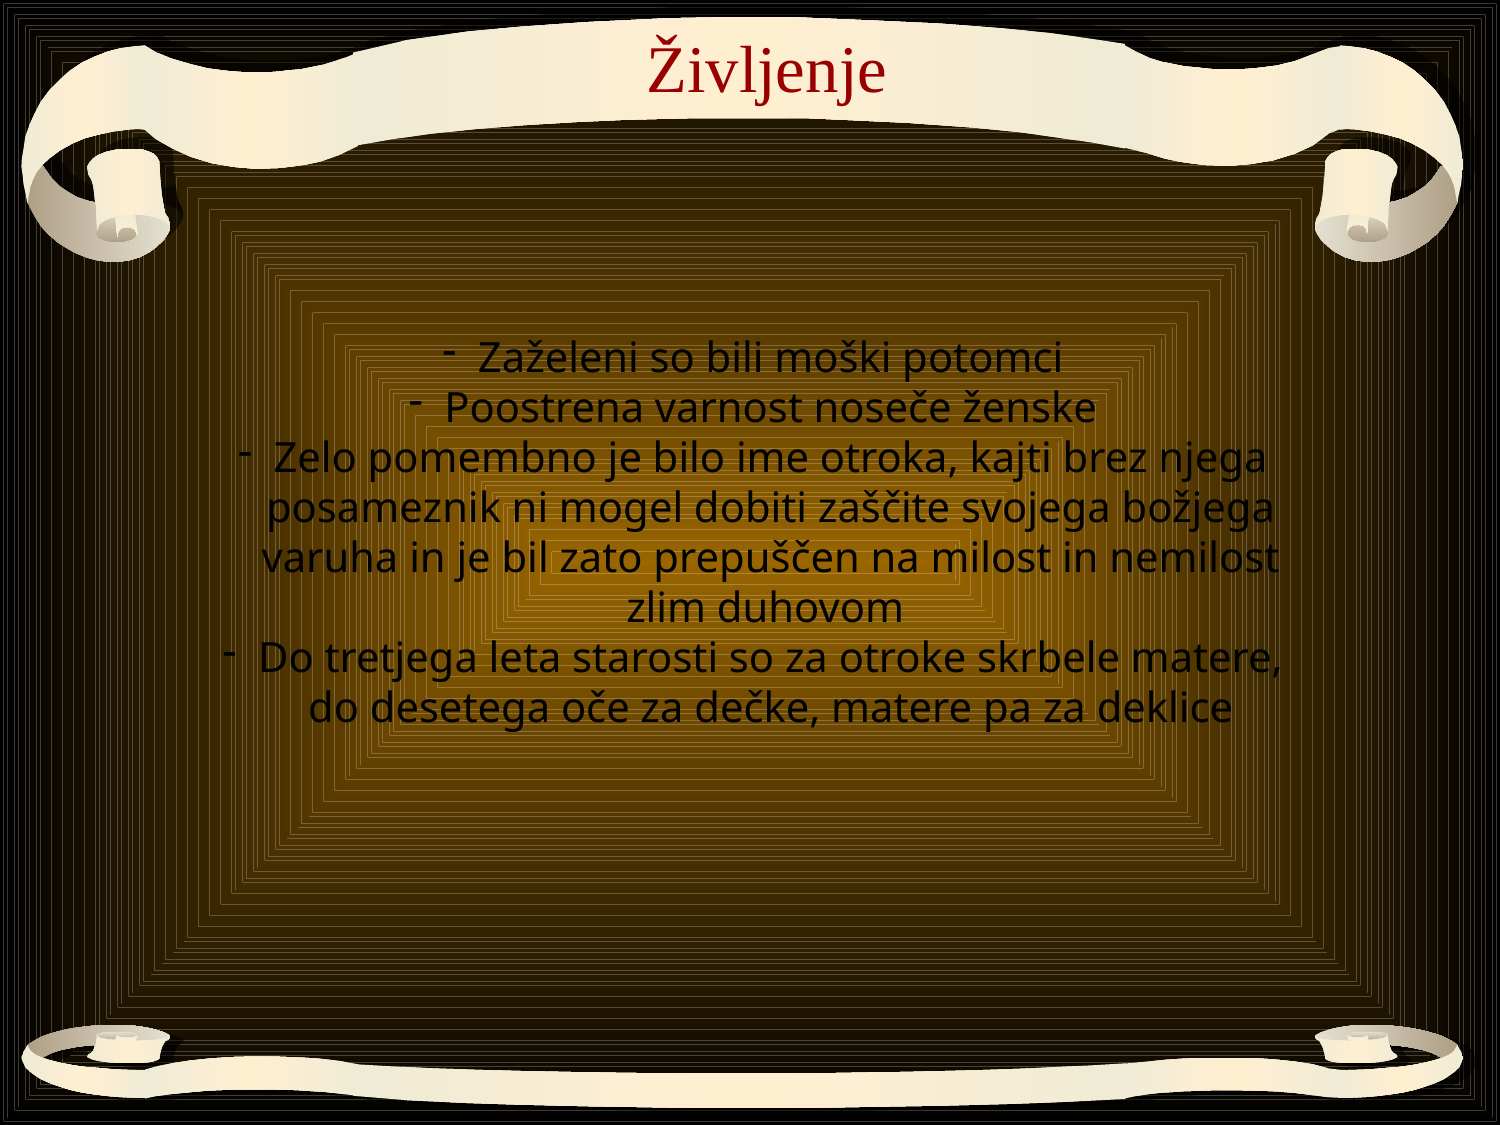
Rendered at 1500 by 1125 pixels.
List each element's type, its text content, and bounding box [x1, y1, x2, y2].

text_box Zaželeni so bili moški potomci Poostrena varnost noseče ženske Zelo pomembno je bilo ime otroka, kajti brez njega posameznik ni mogel dobiti zaščite svojega božjega varuha in je bil zato prepuščen na milost in nemilost zlim duhovom Do tretjega leta starosti so za otroke skrbele matere, do desetega oče za dečke, matere pa za deklice [183, 323, 1323, 739]
text_box Življenje [631, 18, 913, 114]
